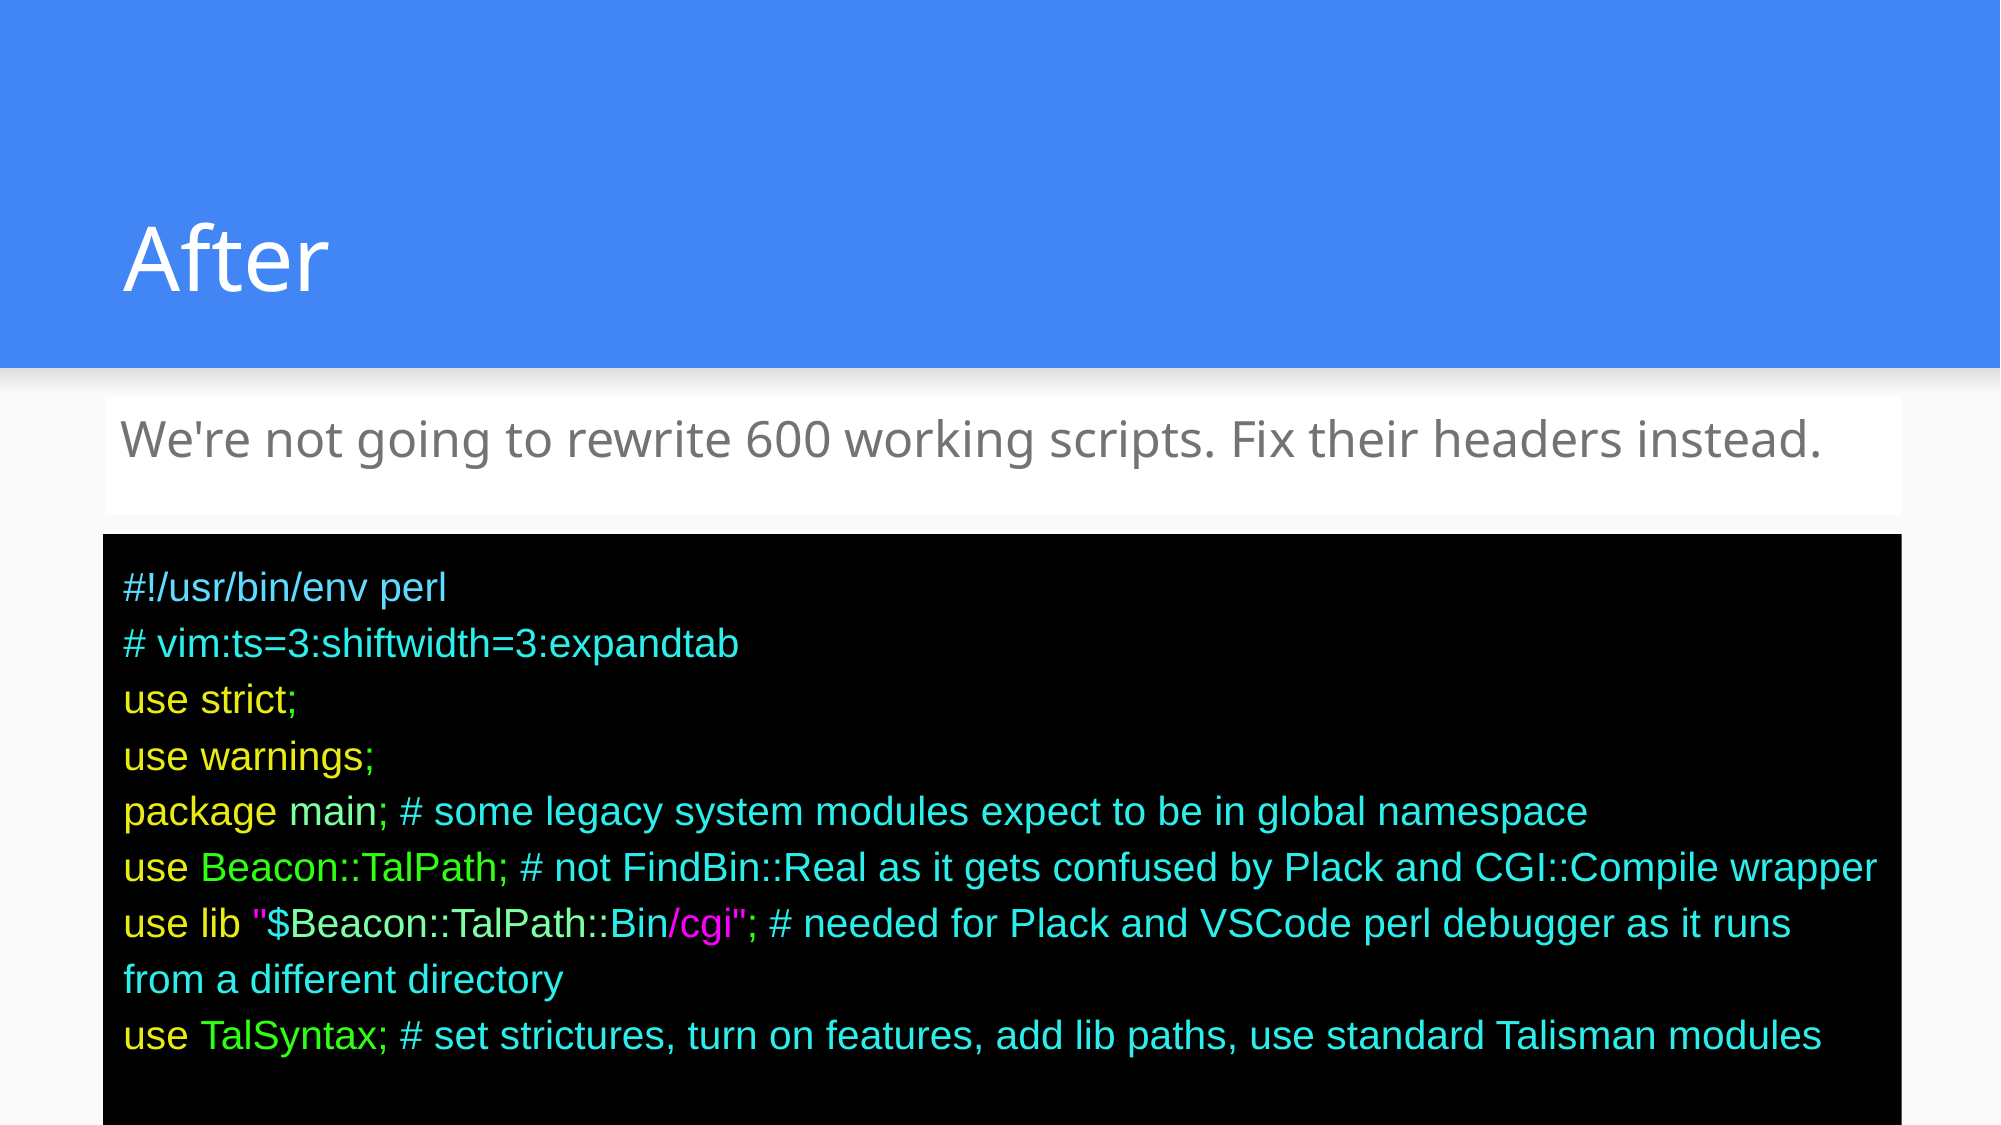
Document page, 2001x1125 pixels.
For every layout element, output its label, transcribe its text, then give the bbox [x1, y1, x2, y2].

title After [103, 161, 1902, 330]
text_box We're not going to rewrite 600 working scripts. Fix their headers instead. [105, 396, 1902, 515]
list #!/usr/bin/env perl # vim:ts=3:shiftwidth=3:expandtab use strict; use warnings; package main; # some legacy system modules expect to be in global namespace use Beacon::TalPath; # not FindBin::Real as it gets confused by Plack and CGI::Compile wrapper use lib "$Beacon::TalPath::Bin/cgi"; # needed for Plack and VSCode perl debugger as it runs from a different directory use TalSyntax; # set strictures, turn on features, add lib paths, use standard Talisman modules [103, 534, 1902, 1125]
